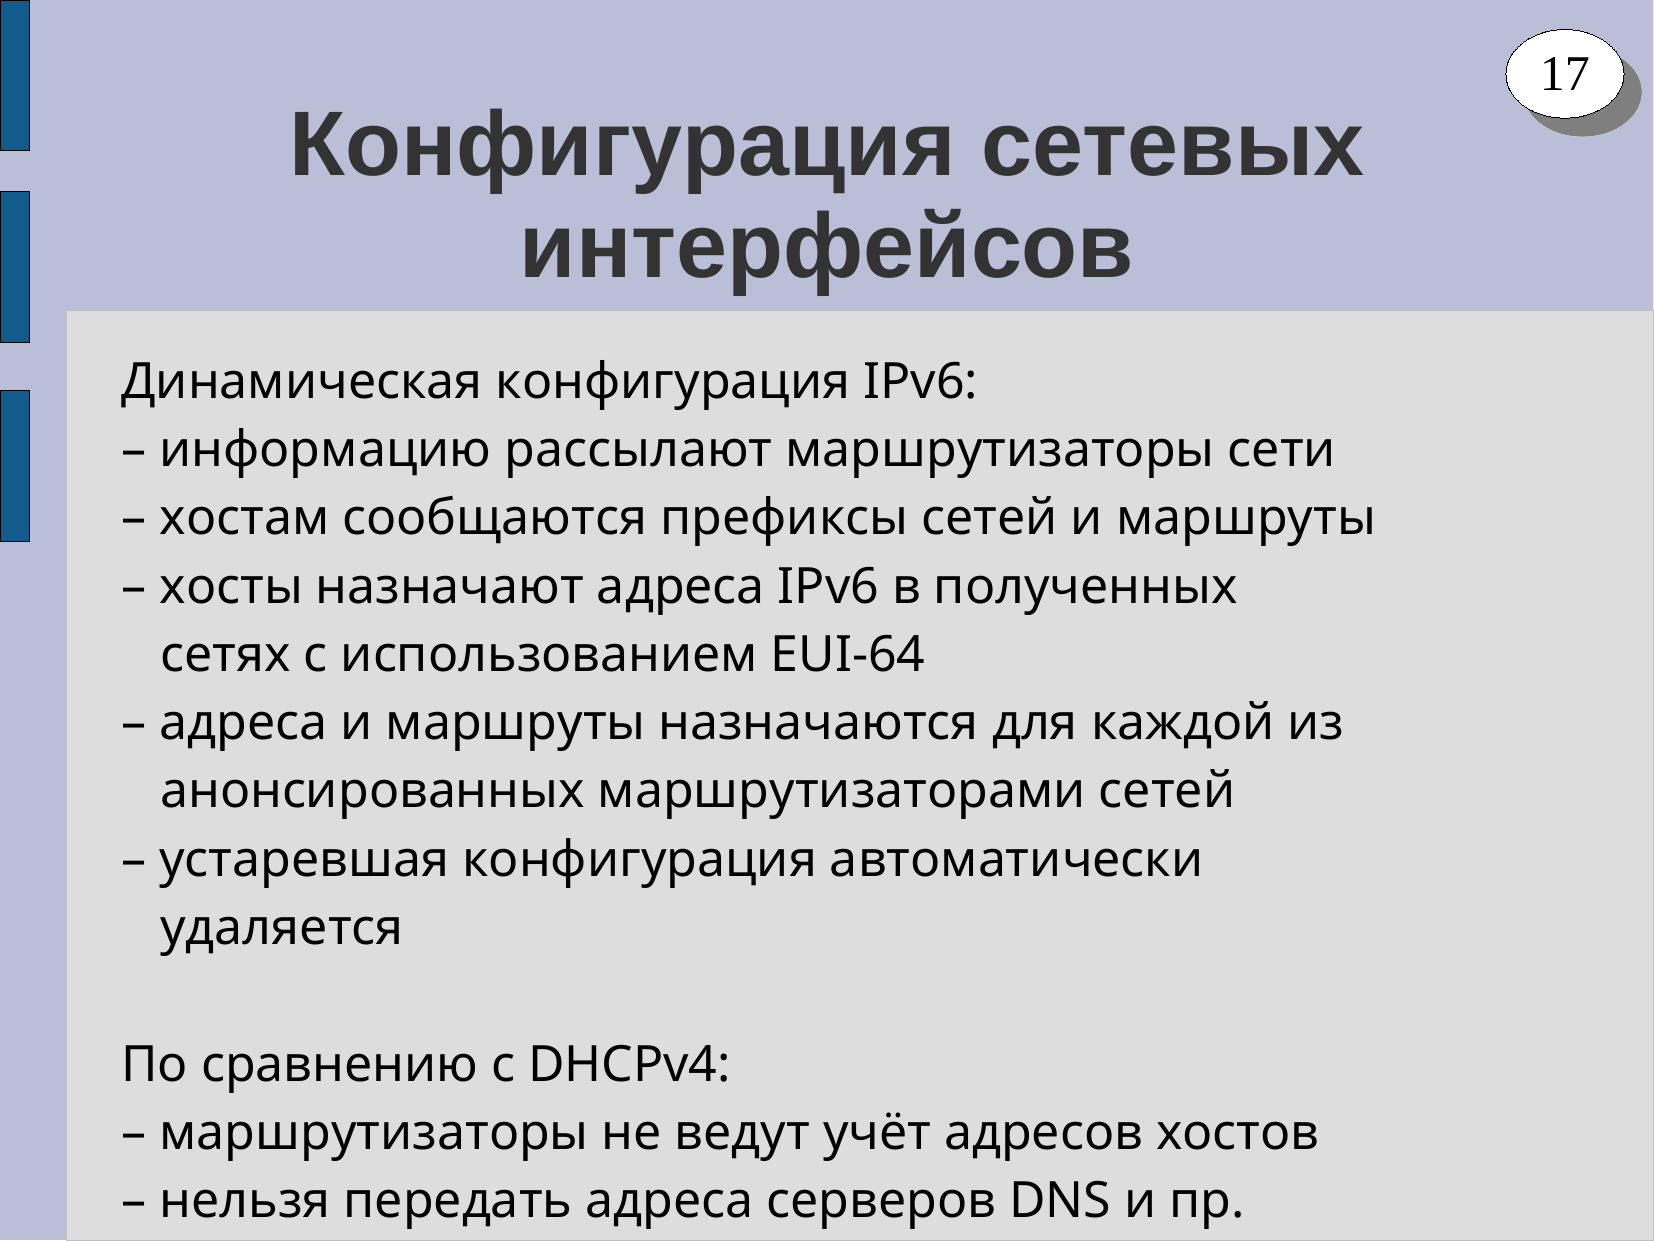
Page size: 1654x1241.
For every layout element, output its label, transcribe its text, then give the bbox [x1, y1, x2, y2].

text_box 17 [1505, 29, 1625, 119]
title Конфигурация сетевых интерфейсов [121, 91, 1534, 299]
text_box Динамическая конфигурация IPv6: – информацию рассылают маршрутизаторы сети – хостам сообщаются префиксы сетей и маршруты – хосты назначают адреса IPv6 в полученных сетях с использованием EUI-64 – адреса и маршруты назначаются для каждой из анонсированных маршрутизаторами сетей – устаревшая конфигурация автоматически удаляется По сравнению с DHCPv4: – маршрутизаторы не ведут учёт адресов хостов – нельзя передать адреса серверов DNS и пр. [121, 344, 1534, 1164]
